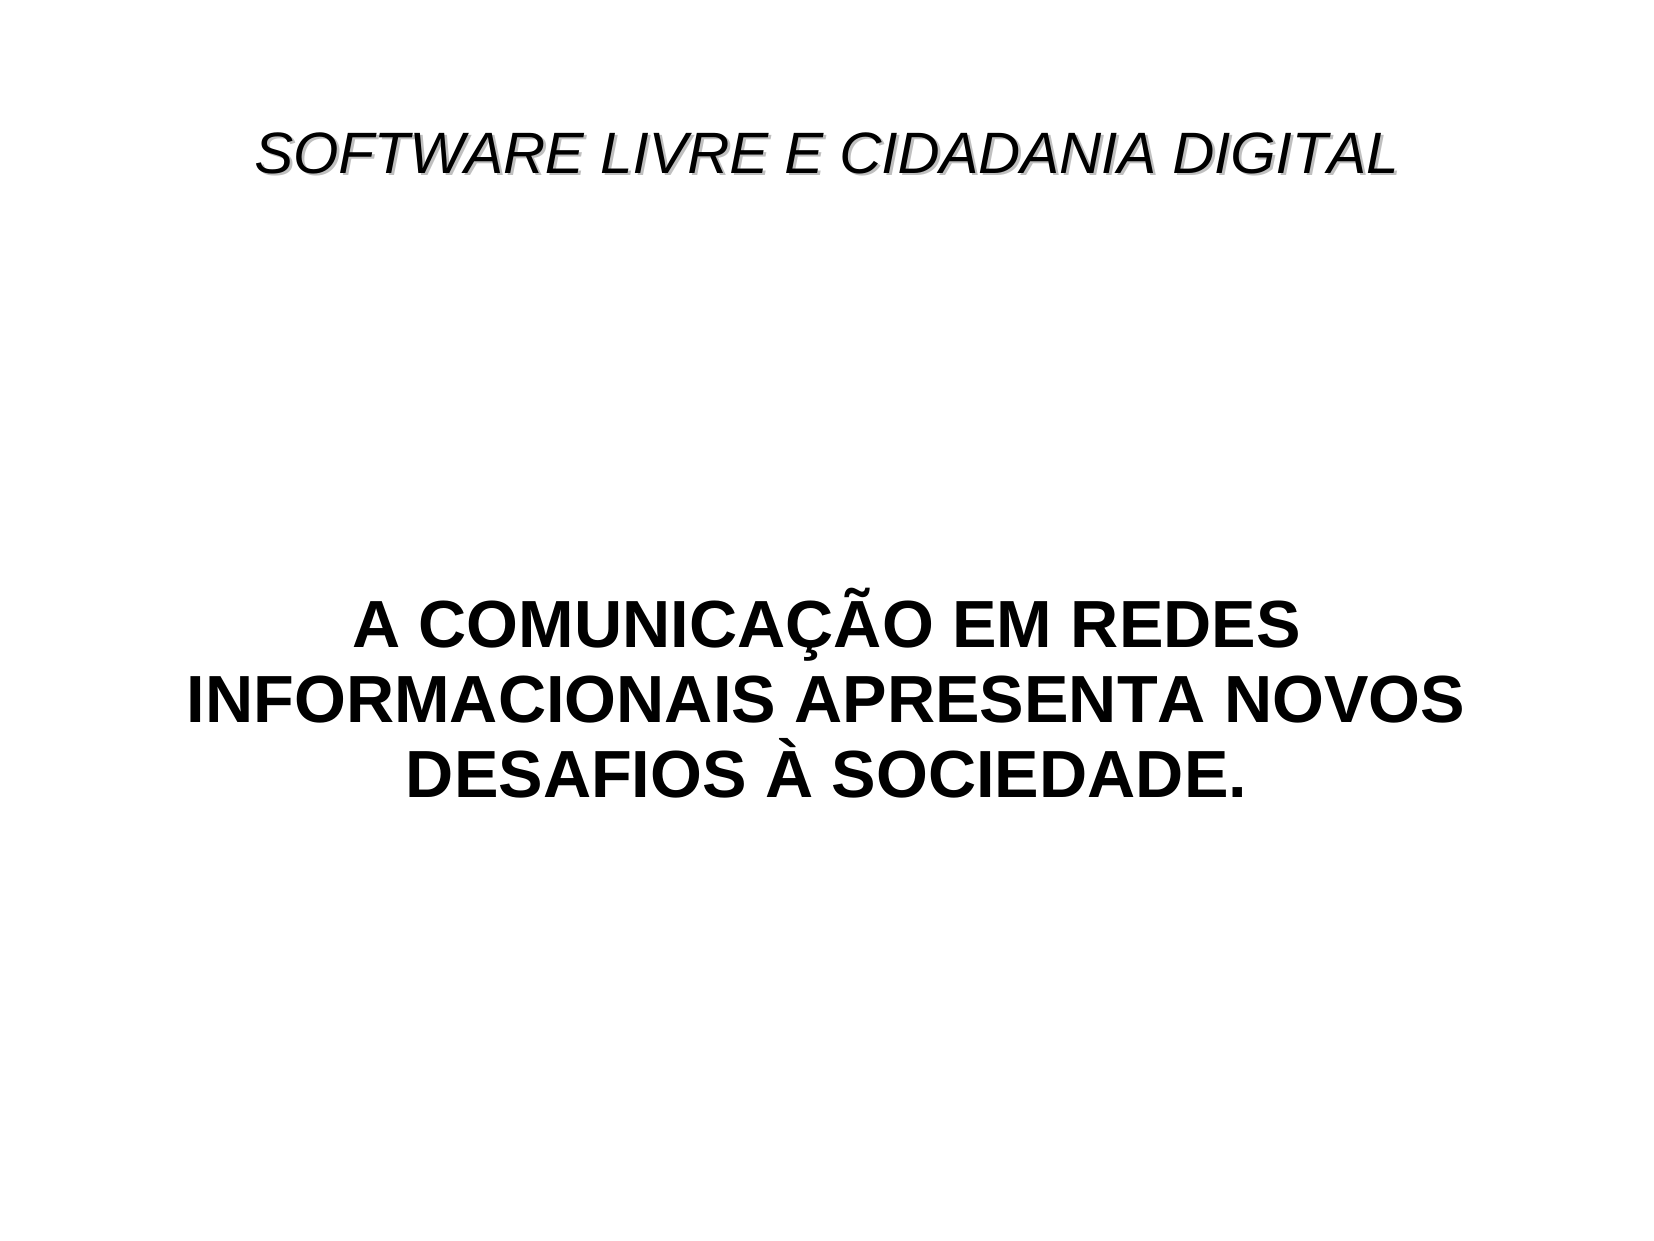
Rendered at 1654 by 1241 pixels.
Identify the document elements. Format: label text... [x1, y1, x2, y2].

title SOFTWARE LIVRE E CIDADANIA DIGITAL [82, 49, 1571, 257]
subtitle A COMUNICAÇÃO EM REDES INFORMACIONAIS APRESENTA NOVOS DESAFIOS À SOCIEDADE. [82, 297, 1571, 1102]
